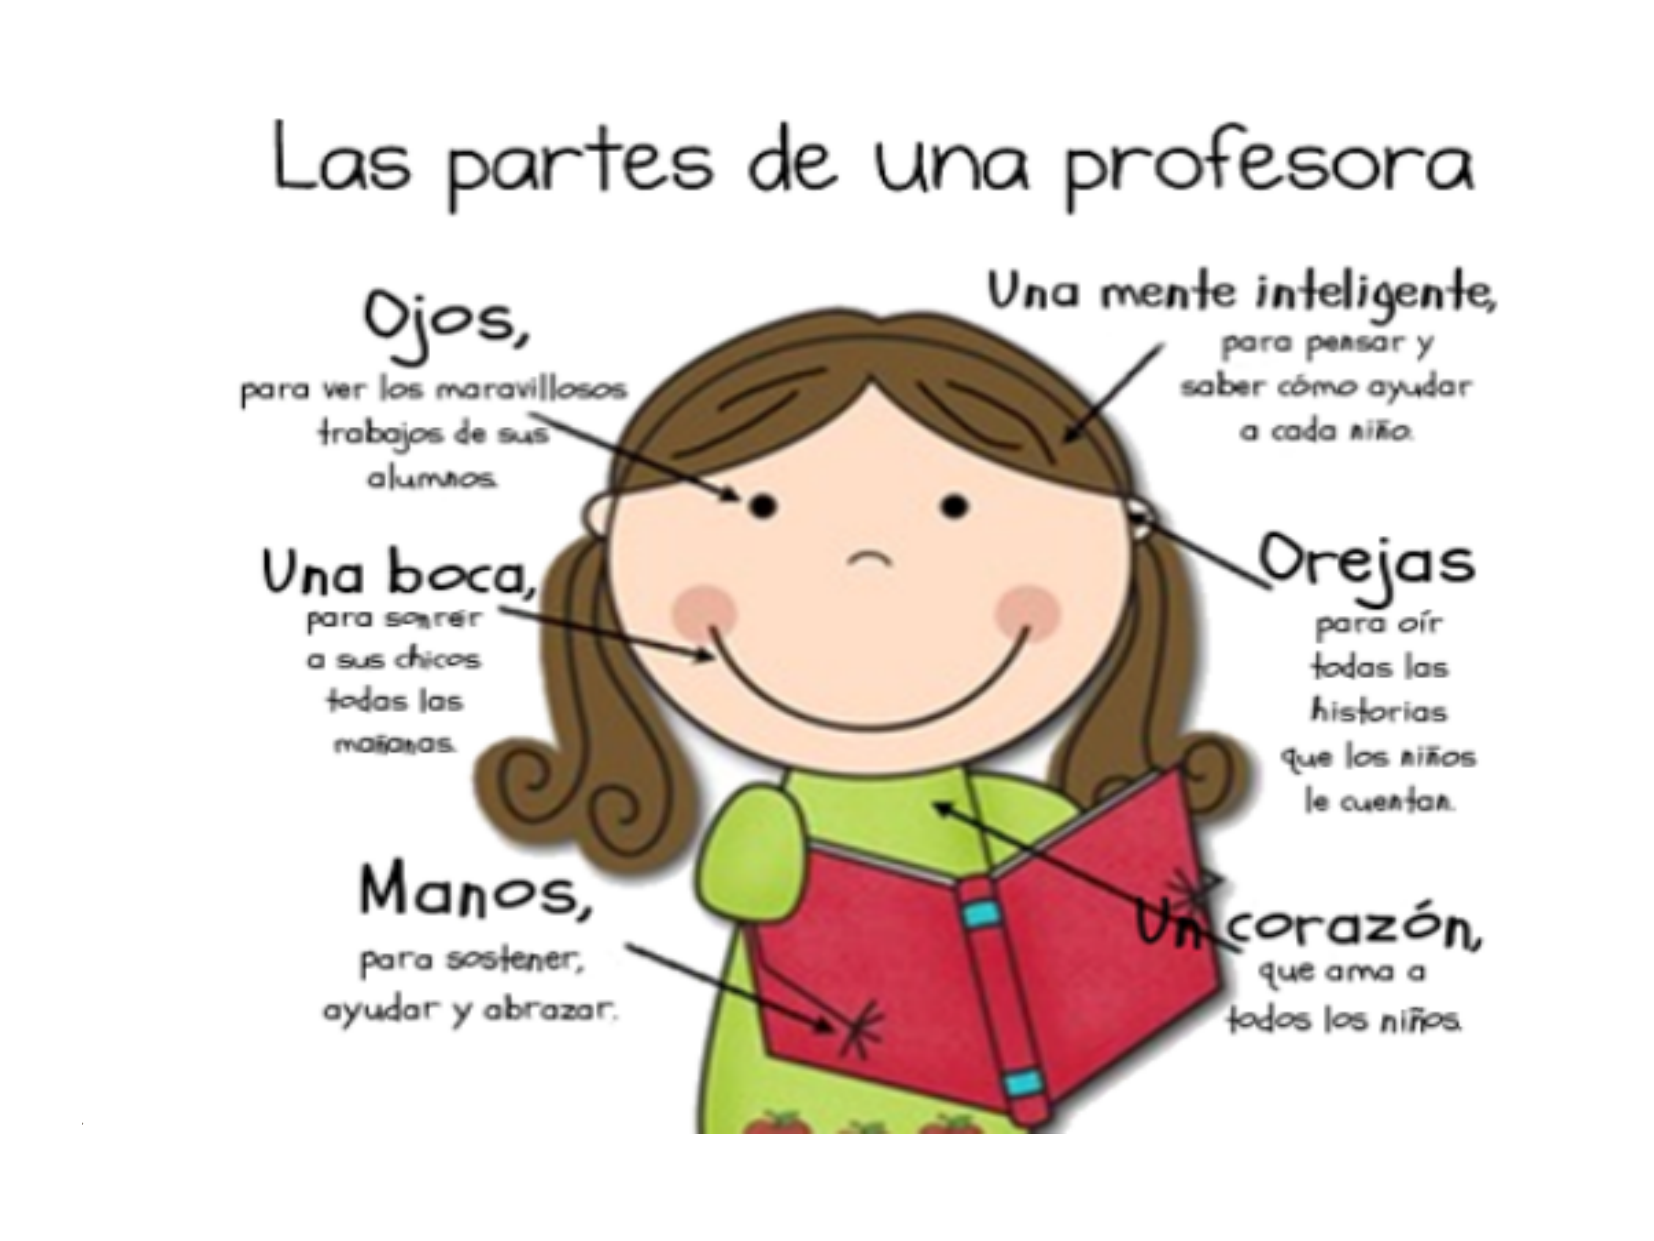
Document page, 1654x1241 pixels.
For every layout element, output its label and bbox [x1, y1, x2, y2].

picture [224, 118, 1501, 1134]
